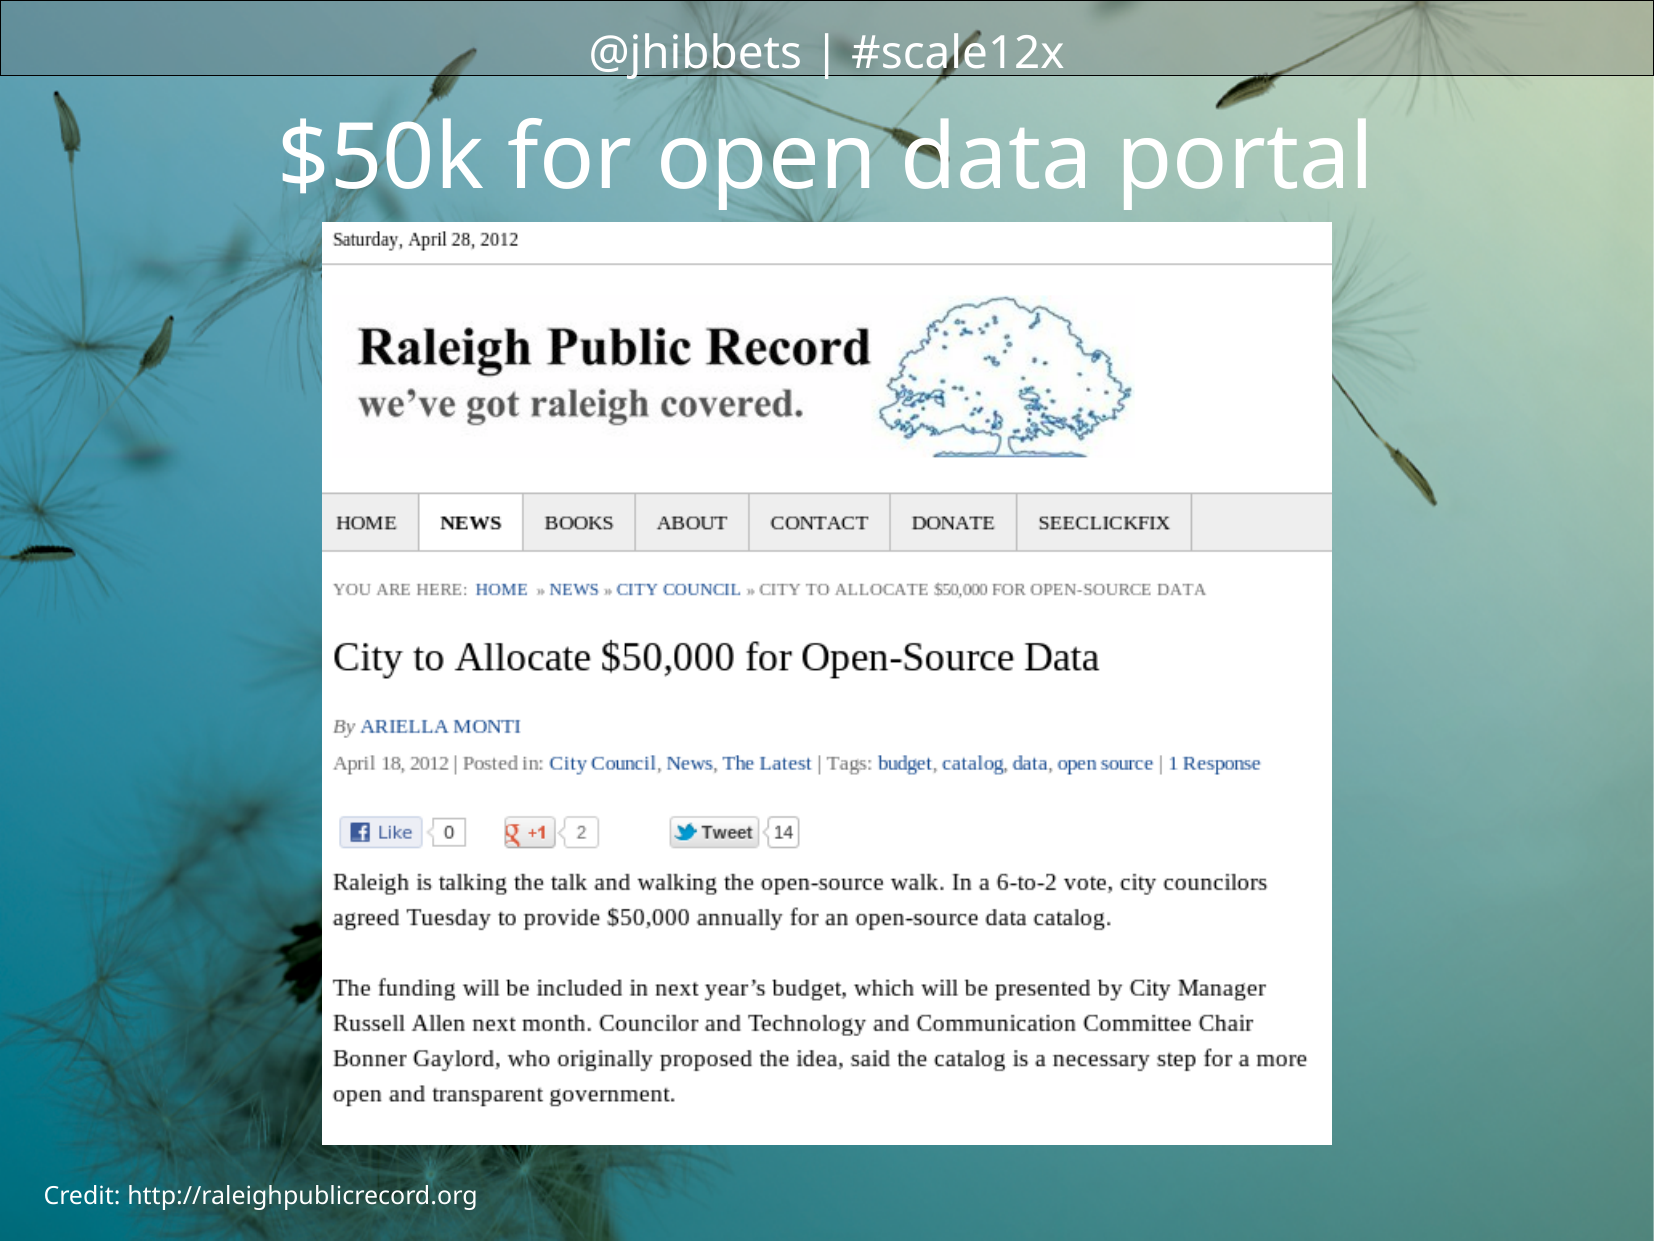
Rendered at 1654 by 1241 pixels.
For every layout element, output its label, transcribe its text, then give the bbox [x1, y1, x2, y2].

title $50k for open data portal [82, 49, 1571, 257]
text_box Credit: http://raleighpublicrecord.org [28, 1170, 509, 1213]
picture [0, 76, 1654, 1241]
